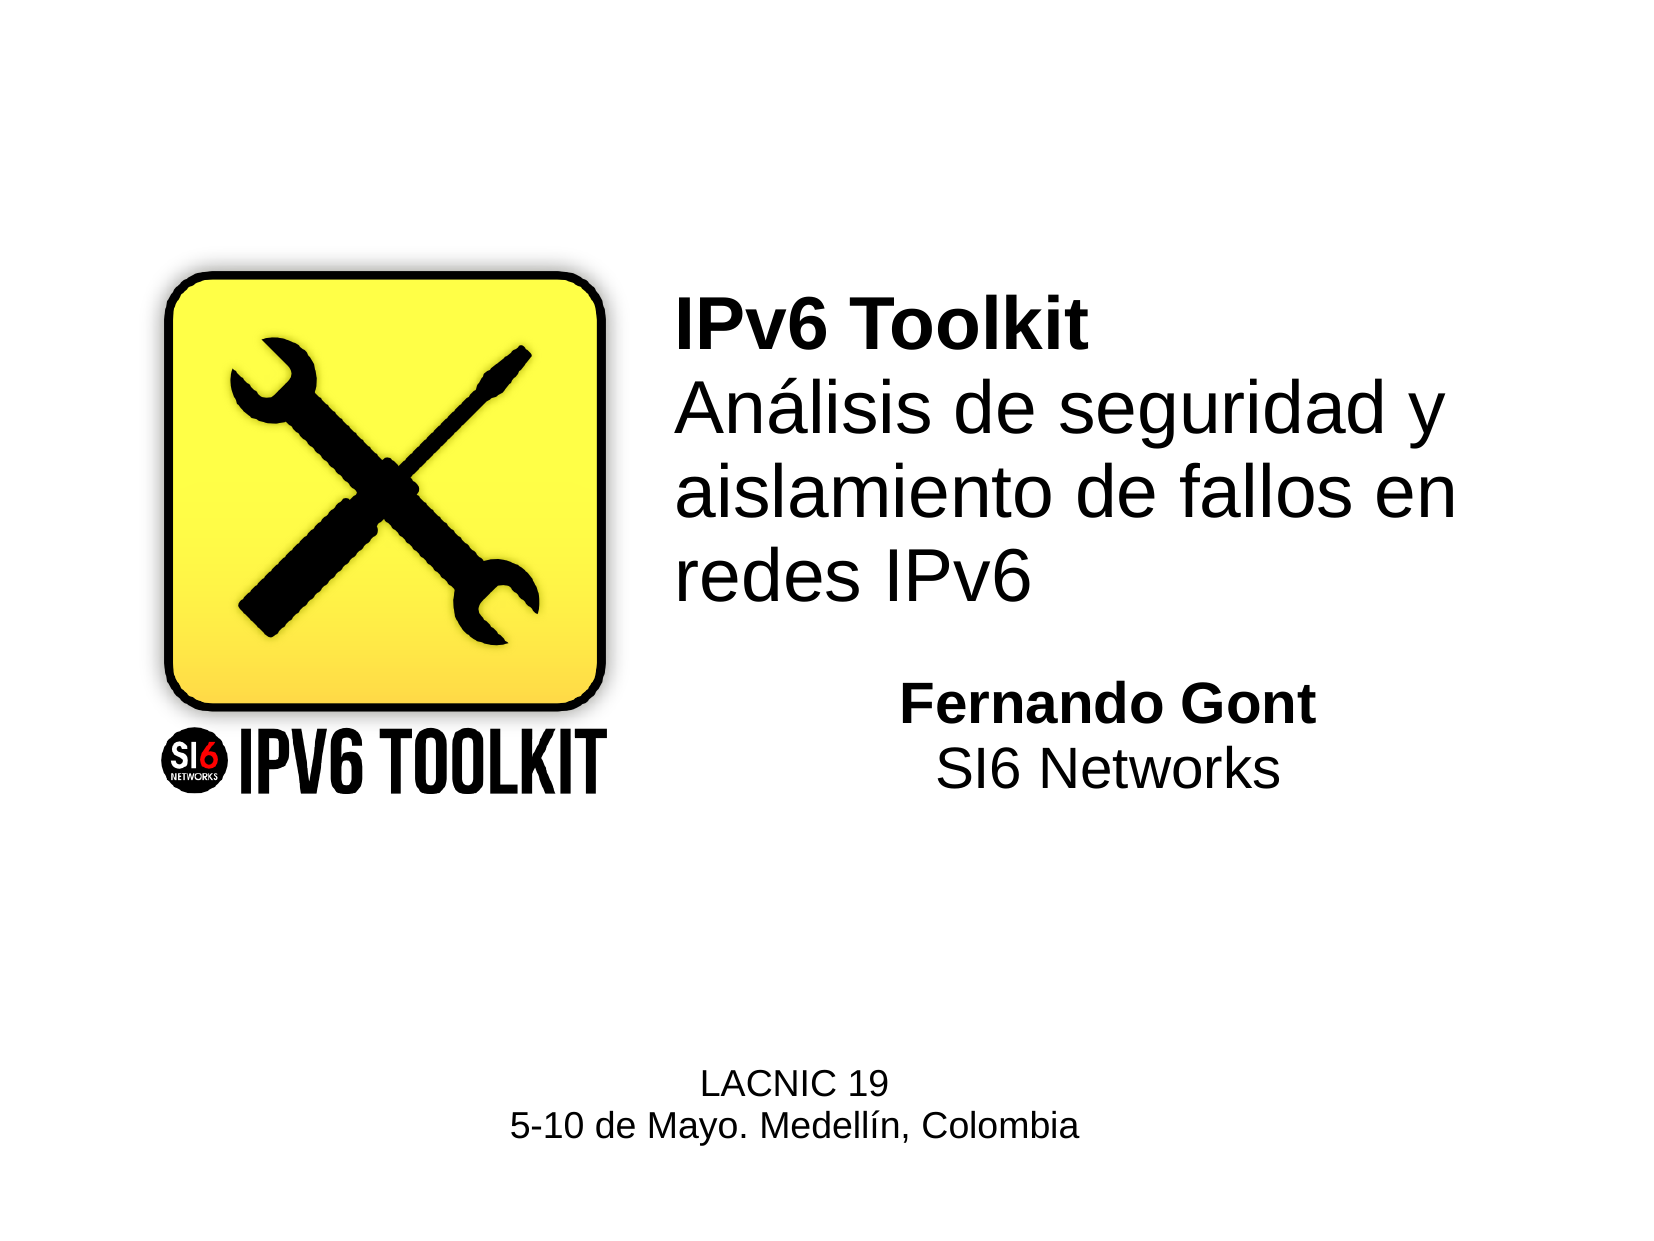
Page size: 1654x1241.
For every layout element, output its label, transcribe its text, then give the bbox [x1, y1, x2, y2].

text_box Fernando Gont SI6 Networks [885, 663, 1332, 823]
text_box IPv6 Toolkit Análisis de seguridad y aislamiento de fallos en redes IPv6 [660, 274, 1561, 625]
picture [138, 245, 631, 794]
text_box LACNIC 19 5-10 de Mayo. Medellín, Colombia [495, 1055, 1095, 1216]
